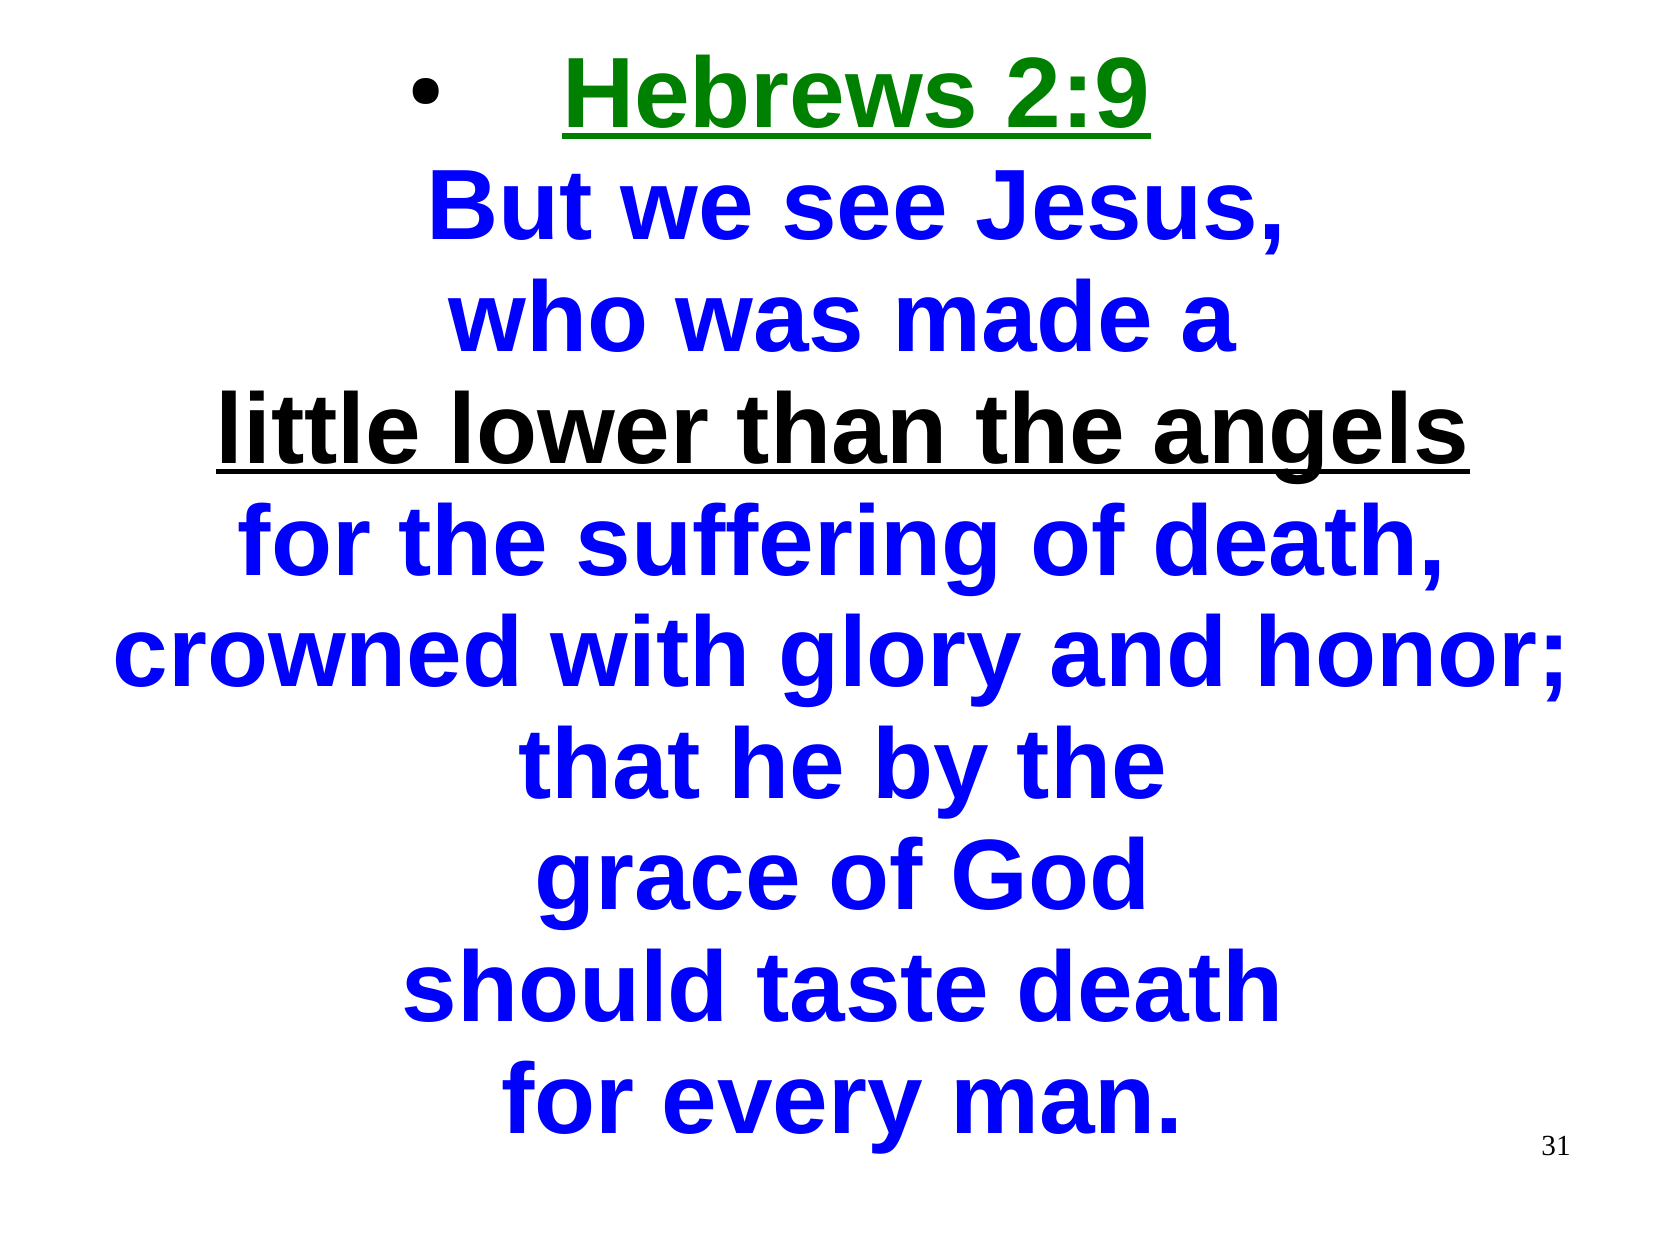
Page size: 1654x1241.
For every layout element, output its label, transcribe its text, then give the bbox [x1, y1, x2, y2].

list Hebrews 2:9 But we see Jesus, who was made a little lower than the angels for the suffering of death, crowned with glory and honor; that he by the grace of God should taste death for every man. [37, 37, 1613, 1238]
